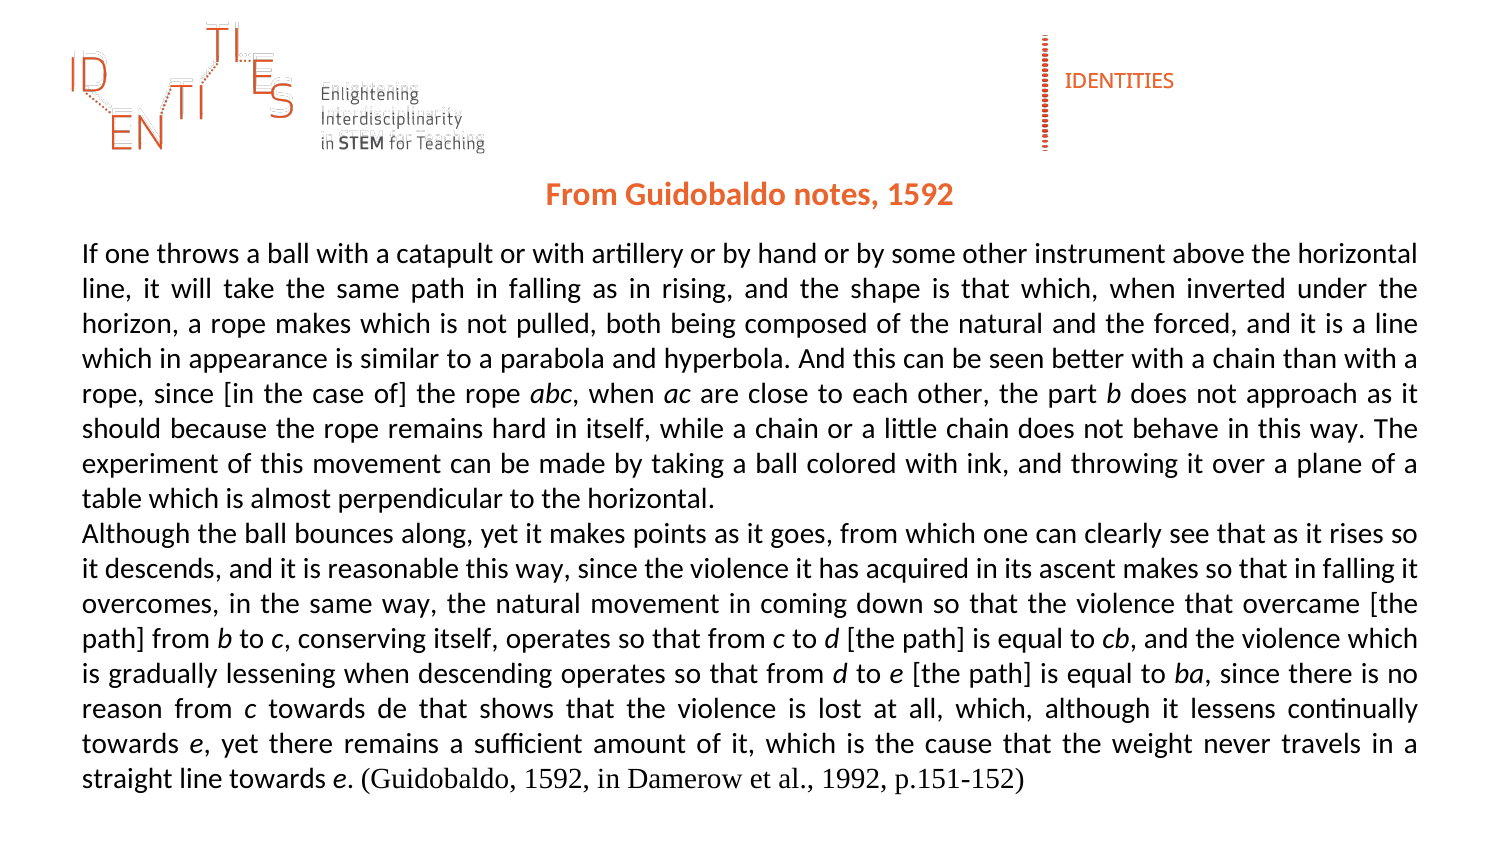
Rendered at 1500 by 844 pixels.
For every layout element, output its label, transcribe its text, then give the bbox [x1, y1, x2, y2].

picture [1042, 35, 1051, 151]
text_box IDENTITIES [1050, 60, 1472, 121]
picture [71, 18, 485, 157]
text_box If one throws a ball with a catapult or with artillery or by hand or by some other instrument above the horizontal line, it will take the same path in falling as in rising, and the shape is that which, when inverted under the horizon, a rope makes which is not pulled, both being composed of the natural and the forced, and it is a line which in appearance is similar to a parabola and hyperbola. And this can be seen better with a chain than with a rope, since [in the case of] the rope abc, when ac are close to each other, the part b does not approach as it should because the rope remains hard in itself, while a chain or a little chain does not behave in this way. The experiment of this movement can be made by taking a ball colored with ink, and throwing it over a plane of a table which is almost perpendicular to the horizontal. Although the ball bounces along, yet it makes points as it goes, from which one can clearly see that as it rises so it descends, and it is reasonable this way, since the violence it has acquired in its ascent makes so that in falling it overcomes, in the same way, the natural movement in coming down so that the violence that overcame [the path] from b to c, conserving itself, operates so that from c to d [the path] is equal to cb, and the violence which is gradually lessening when descending operates so that from d to e [the path] is equal to ba, since there is no reason from c towards de that shows that the violence is lost at all, which, although it lessens continually towards e, yet there remains a sufficient amount of it, which is the cause that the weight never travels in a straight line towards e. (Guidobaldo, 1592, in Damerow et al., 1992, p.151-152) [66, 227, 1434, 808]
text_box From Guidobaldo notes, 1592 [61, 164, 1439, 221]
